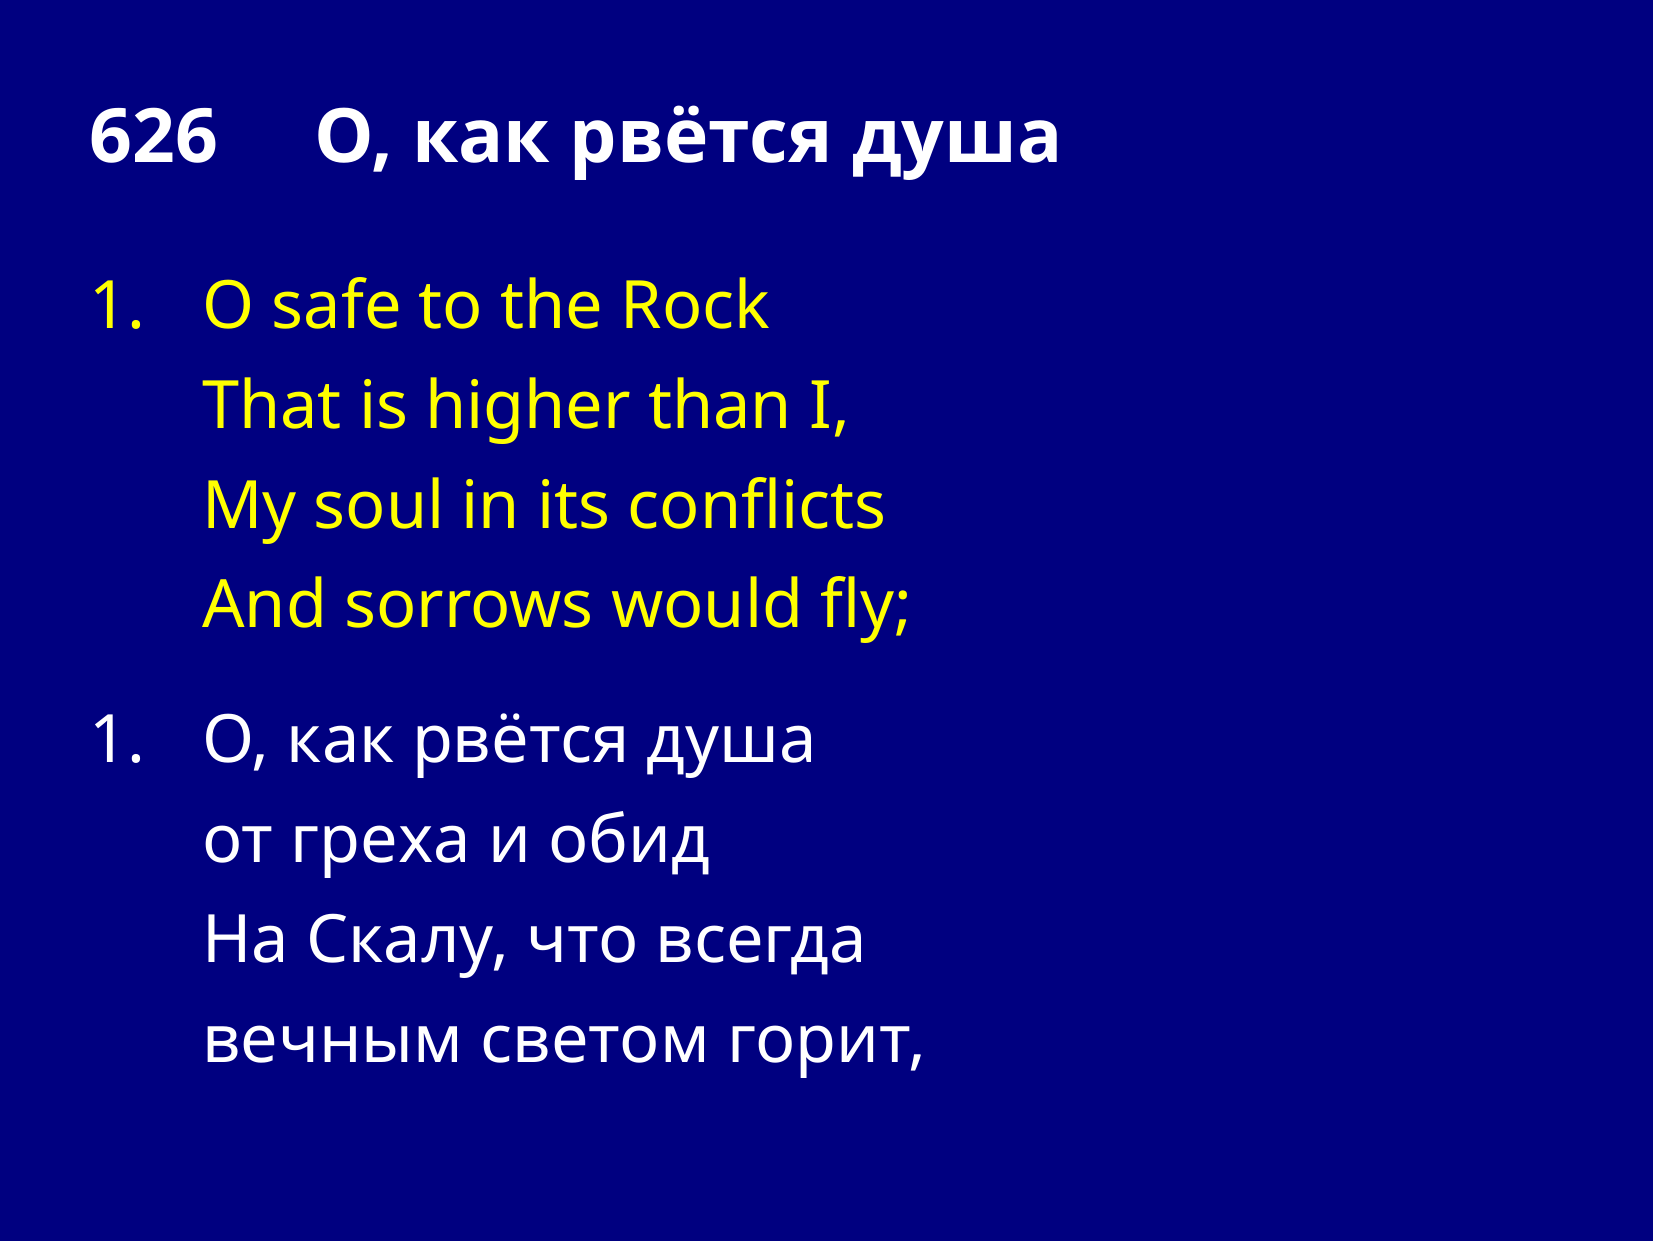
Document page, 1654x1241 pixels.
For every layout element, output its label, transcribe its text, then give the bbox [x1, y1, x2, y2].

text_box 1. О, как рвётся душа от греха и обид На Скалу, что всегда вечным светом горит, [75, 675, 1576, 1163]
text_box 1. O safe to the Rock That is higher than I, My soul in its conflicts And sorrows would fly; [75, 188, 1576, 638]
text_box 626 О, как рвётся душа [75, 75, 1576, 188]
